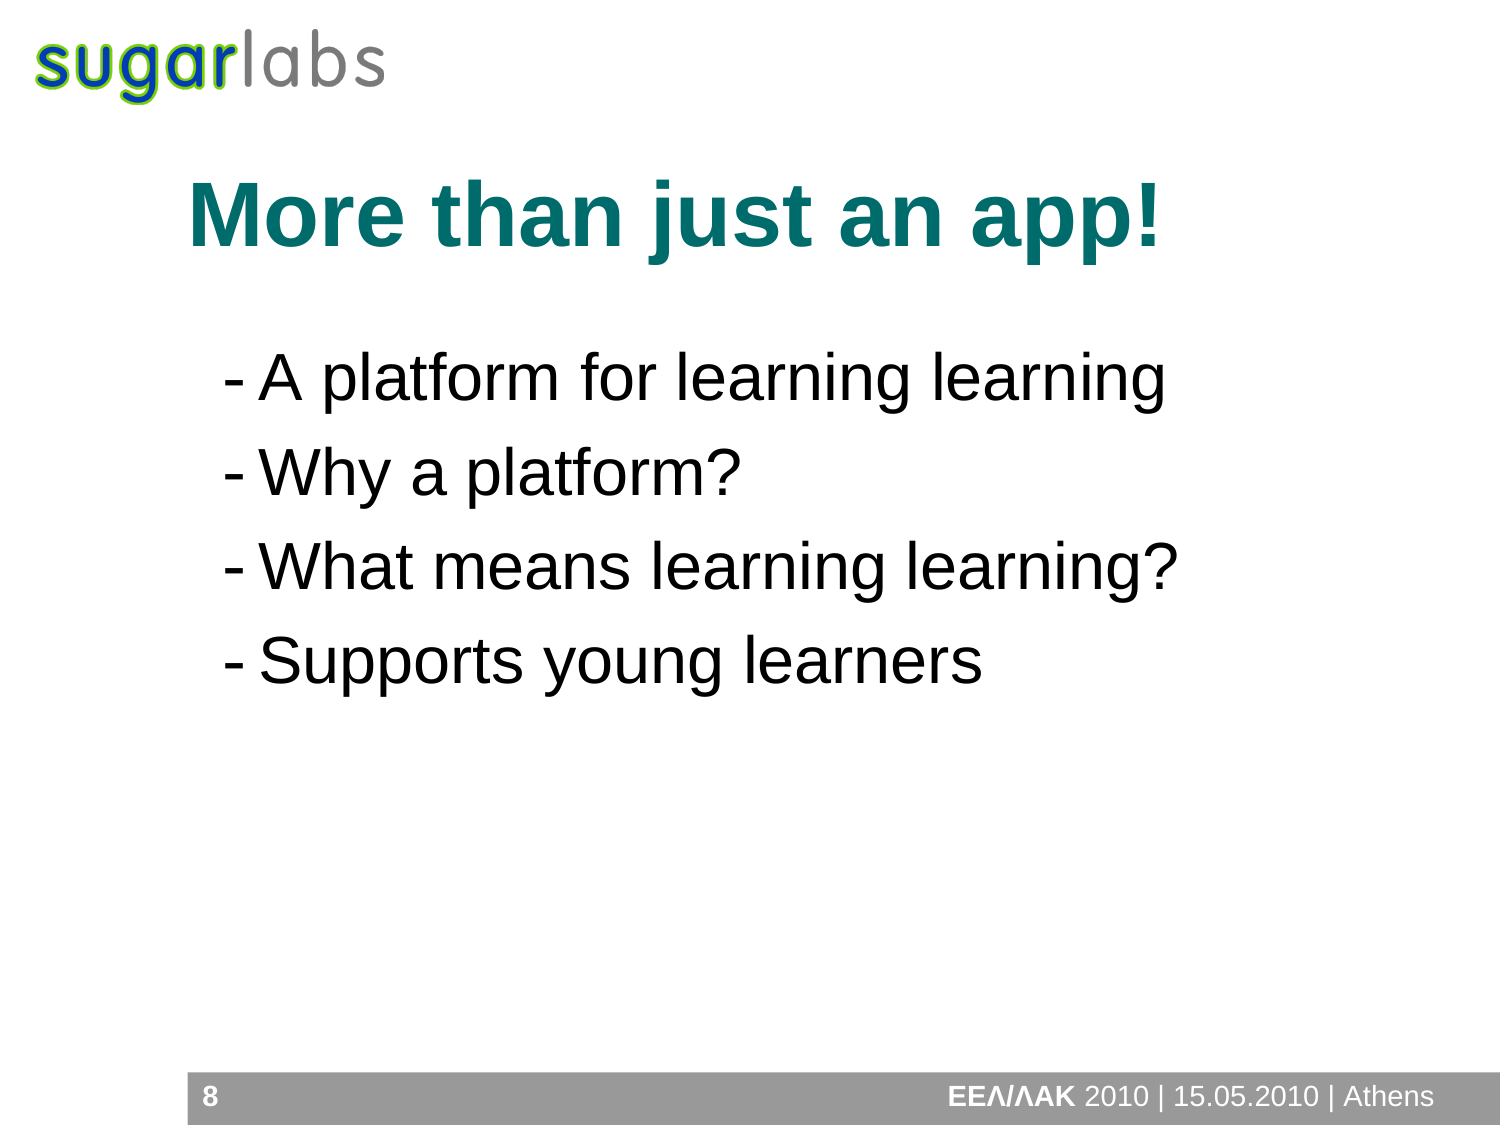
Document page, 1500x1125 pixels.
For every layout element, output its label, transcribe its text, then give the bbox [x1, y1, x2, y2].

picture [35, 29, 384, 105]
list A platform for learning learning Why a platform? What means learning learning? Supports young learners [187, 337, 1425, 1042]
title More than just an app! [187, 75, 1500, 338]
